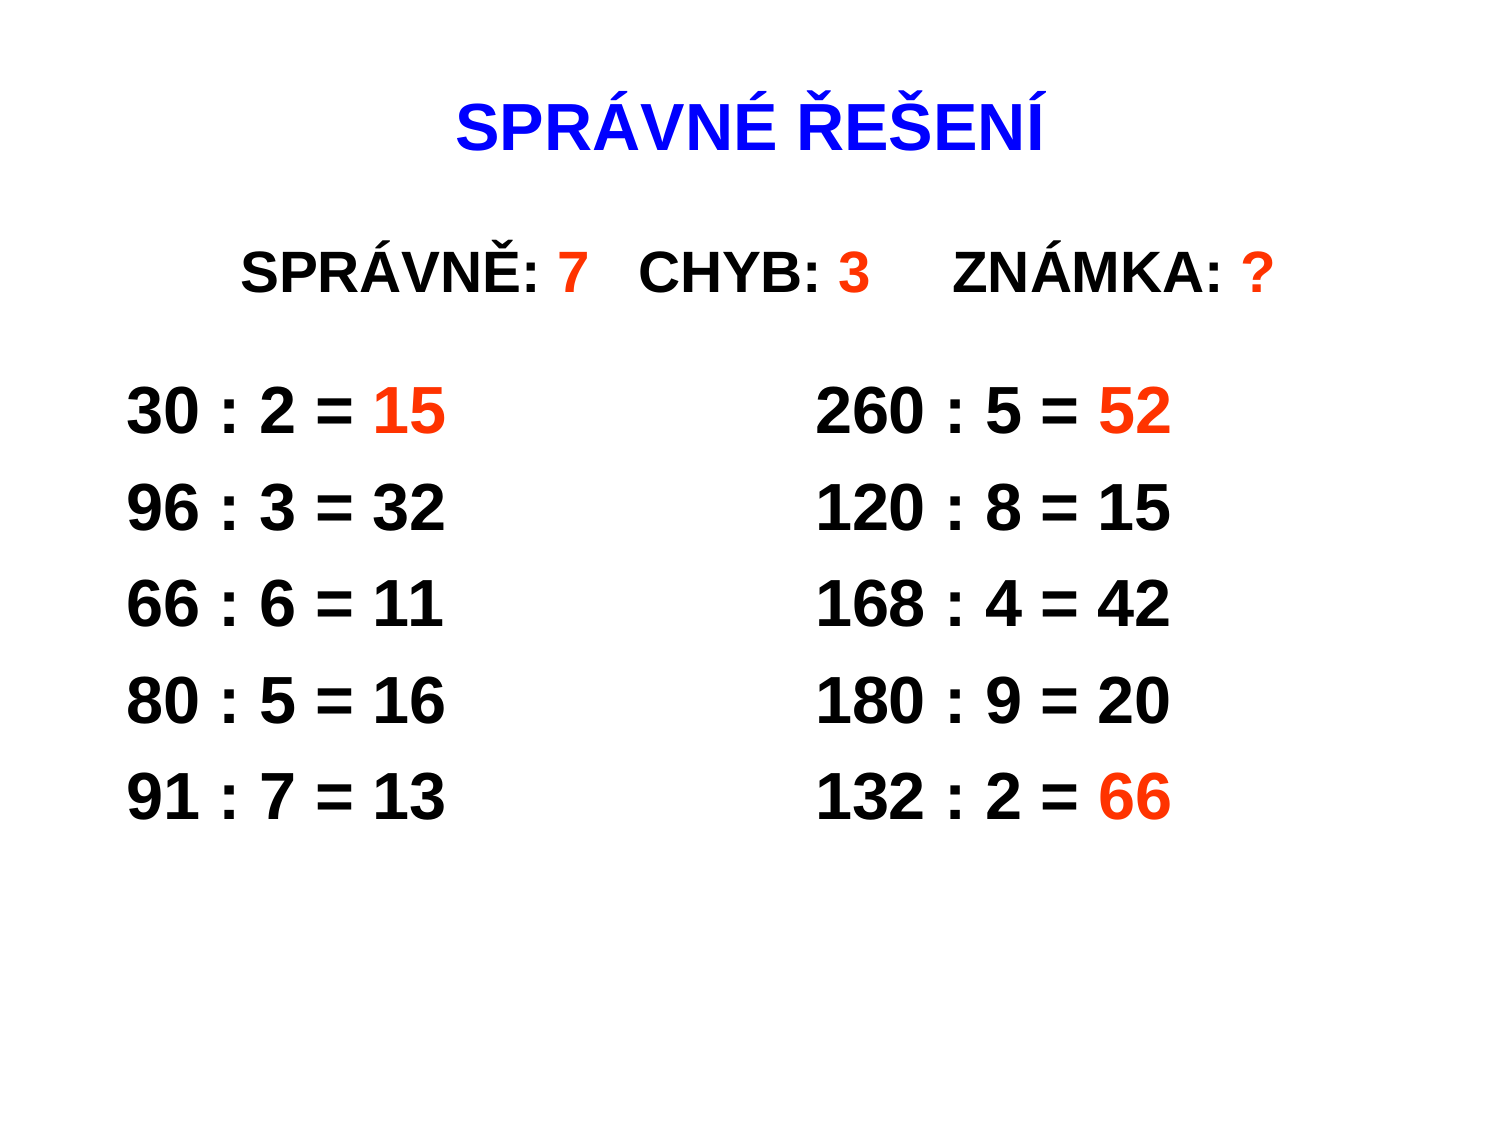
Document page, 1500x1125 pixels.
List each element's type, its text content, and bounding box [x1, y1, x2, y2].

list 260 : 5 = 52 120 : 8 = 15 168 : 4 = 42 180 : 9 = 20 132 : 2 = 66 [763, 262, 1425, 1006]
title SPRÁVNÉ ŘEŠENÍ SPRÁVNĚ: 7 CHYB: 3 ZNÁMKA: ? [75, 0, 1426, 382]
list 30 : 2 = 15 96 : 3 = 32 66 : 6 = 11 80 : 5 = 16 91 : 7 = 13 [74, 262, 737, 1006]
